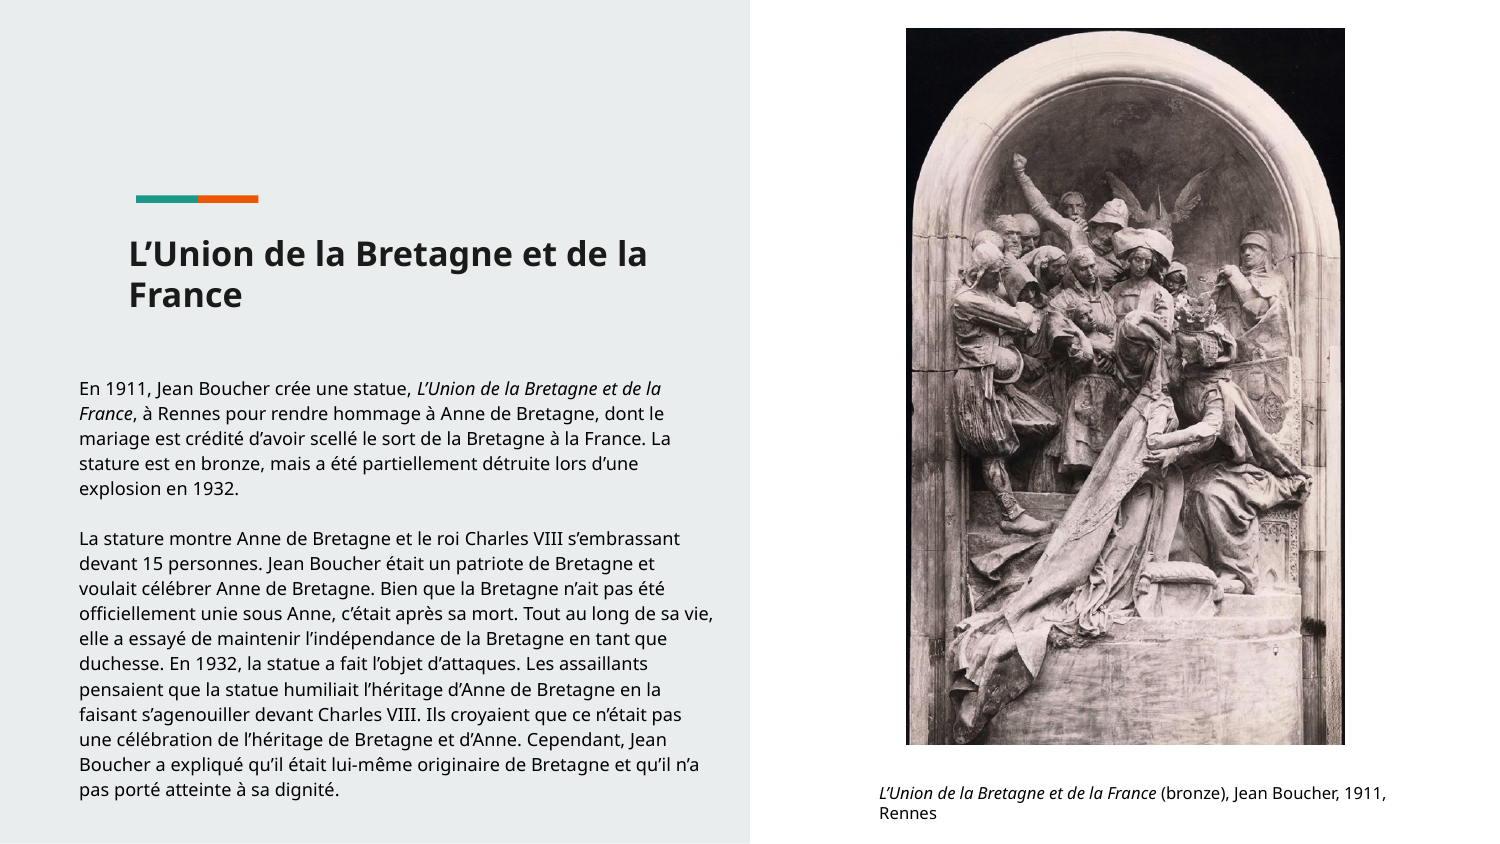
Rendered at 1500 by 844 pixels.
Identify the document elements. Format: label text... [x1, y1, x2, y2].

picture [906, 28, 1345, 745]
subtitle En 1911, Jean Boucher crée une statue, L’Union de la Bretagne et de la France, à Rennes pour rendre hommage à Anne de Bretagne, dont le mariage est crédité d’avoir scellé le sort de la Bretagne à la France. La stature est en bronze, mais a été partiellement détruite lors d’une explosion en 1932. La stature montre Anne de Bretagne et le roi Charles VIII s’embrassant devant 15 personnes. Jean Boucher était un patriote de Bretagne et voulait célébrer Anne de Bretagne. Bien que la Bretagne n’ait pas été officiellement unie sous Anne, c’était après sa mort. Tout au long de sa vie, elle a essayé de maintenir l’indépendance de la Bretagne en tant que duchesse. En 1932, la statue a fait l’objet d’attaques. Les assaillants pensaient que la statue humiliait l’héritage d’Anne de Bretagne en la faisant s’agenouiller devant Charles VIII. Ils croyaient que ce n’était pas une célébration de l’héritage de Bretagne et d’Anne. Cependant, Jean Boucher a expliqué qu’il était lui-même originaire de Bretagne et qu’il n’a pas porté atteinte à sa dignité. [64, 359, 732, 816]
title L’Union de la Bretagne et de la France [113, 217, 706, 331]
text_box L’Union de la Bretagne et de la France (bronze), Jean Boucher, 1911, Rennes [864, 767, 1438, 838]
